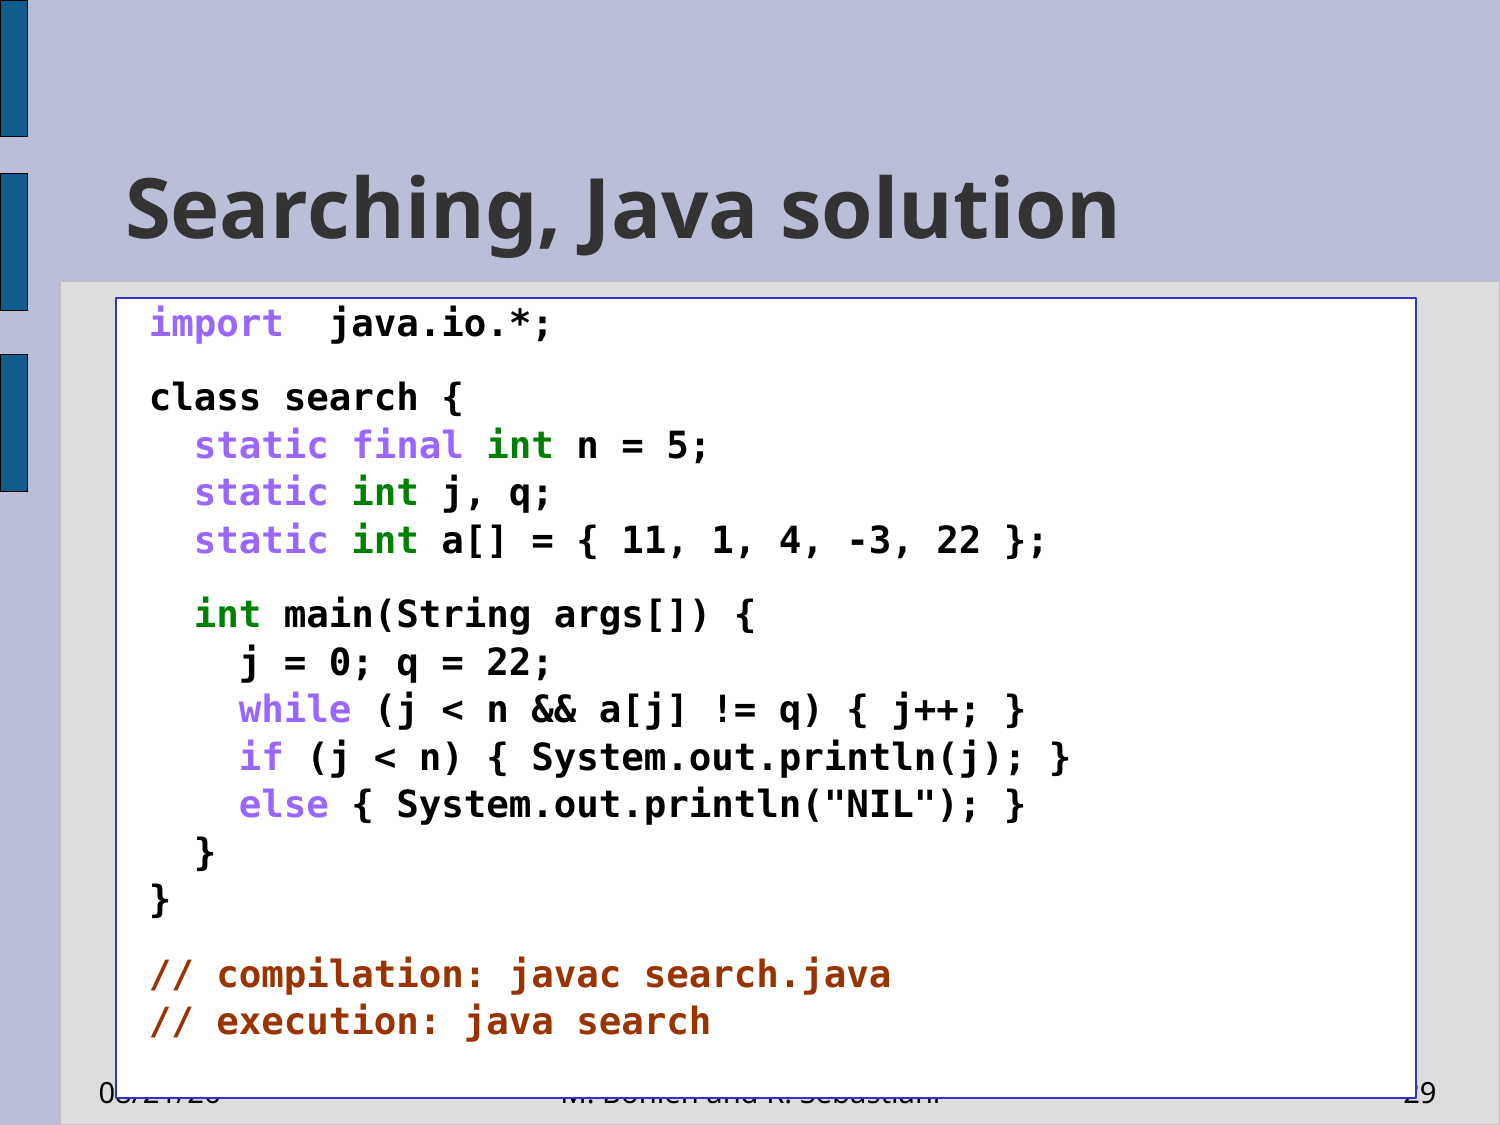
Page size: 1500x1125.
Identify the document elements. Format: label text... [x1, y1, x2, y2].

list import java.io.*; class search { static final int n = 5; static int j, q; static int a[] = { 11, 1, 4, -3, 22 }; int main(String args[]) { j = 0; q = 22; while (j < n && a[j] != q) { j++; } if (j < n) { System.out.println(j); } else { System.out.println("NIL"); } } } // compilation: javac search.java // execution: java search [116, 298, 1416, 1099]
title Searching, Java solution [110, 67, 1392, 271]
